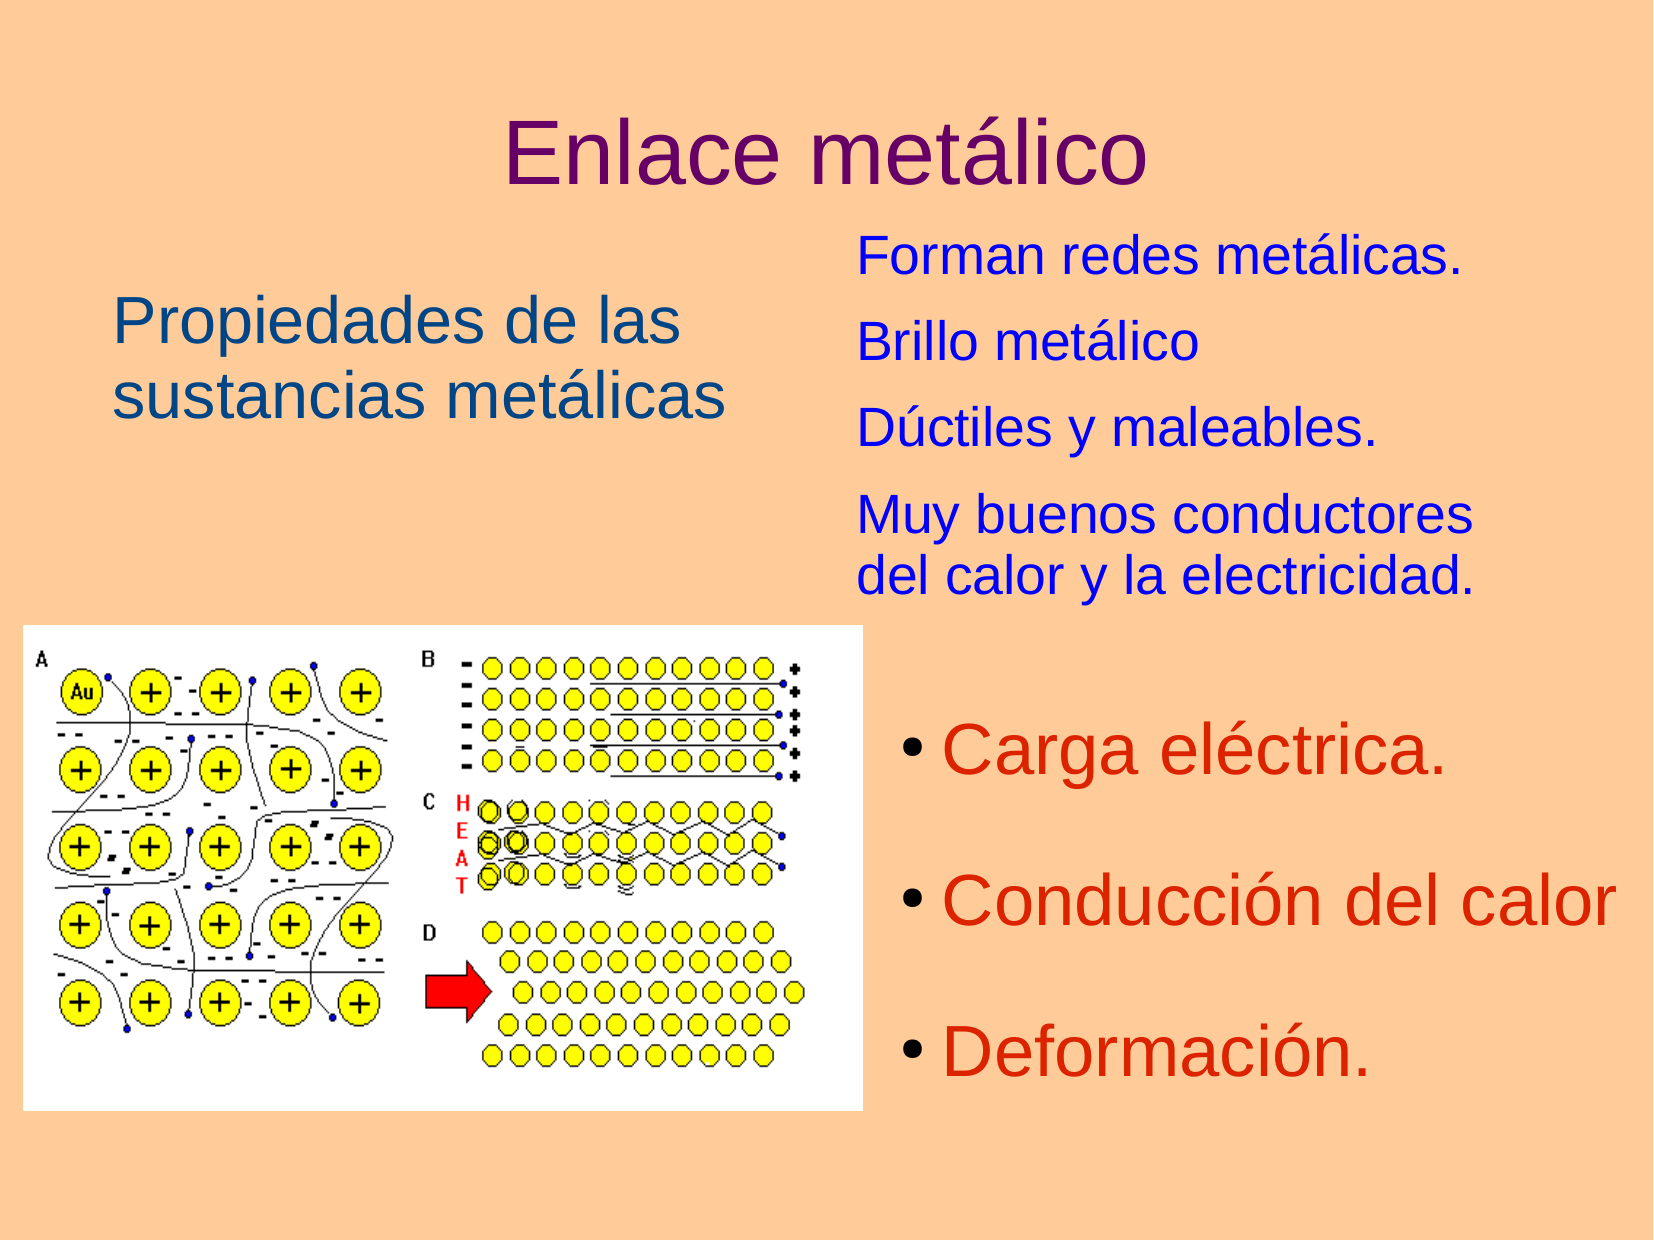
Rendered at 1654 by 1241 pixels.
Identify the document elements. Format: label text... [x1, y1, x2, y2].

list Carga eléctrica. Conducción del calor Deformación. [885, 708, 1654, 1146]
list Propiedades de las sustancias metálicas [41, 283, 768, 532]
list Forman redes metálicas. Brillo metálico Dúctiles y maleables. Muy buenos conductores del calor y la electricidad. [797, 224, 1524, 615]
picture [23, 625, 863, 1111]
title Enlace metálico [82, 49, 1571, 257]
